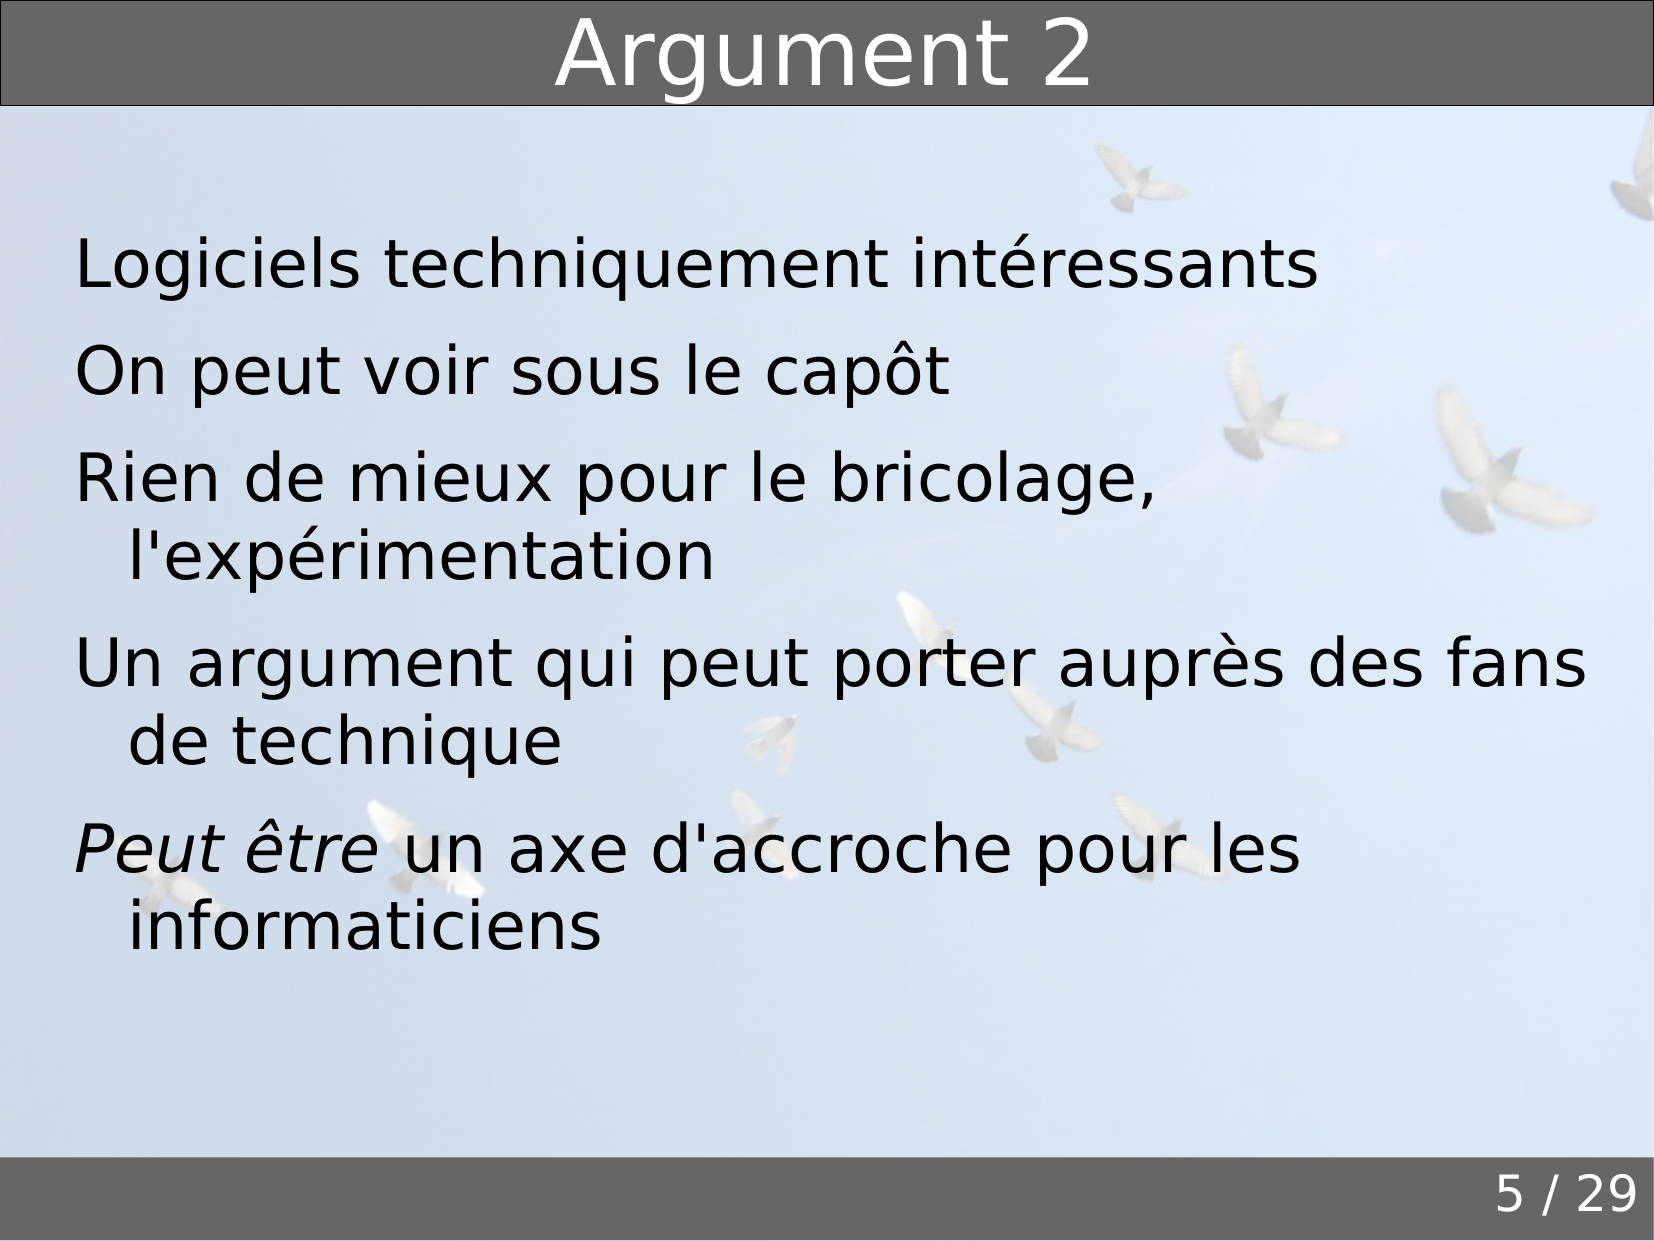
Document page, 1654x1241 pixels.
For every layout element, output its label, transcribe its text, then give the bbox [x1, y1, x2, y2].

title Argument 2 [0, 0, 1654, 108]
list Logiciels techniquement intéressants On peut voir sous le capôt Rien de mieux pour le bricolage, l'expérimentation Un argument qui peut porter auprès des fans de technique Peut être un axe d'accroche pour les informaticiens [56, 225, 1595, 1029]
